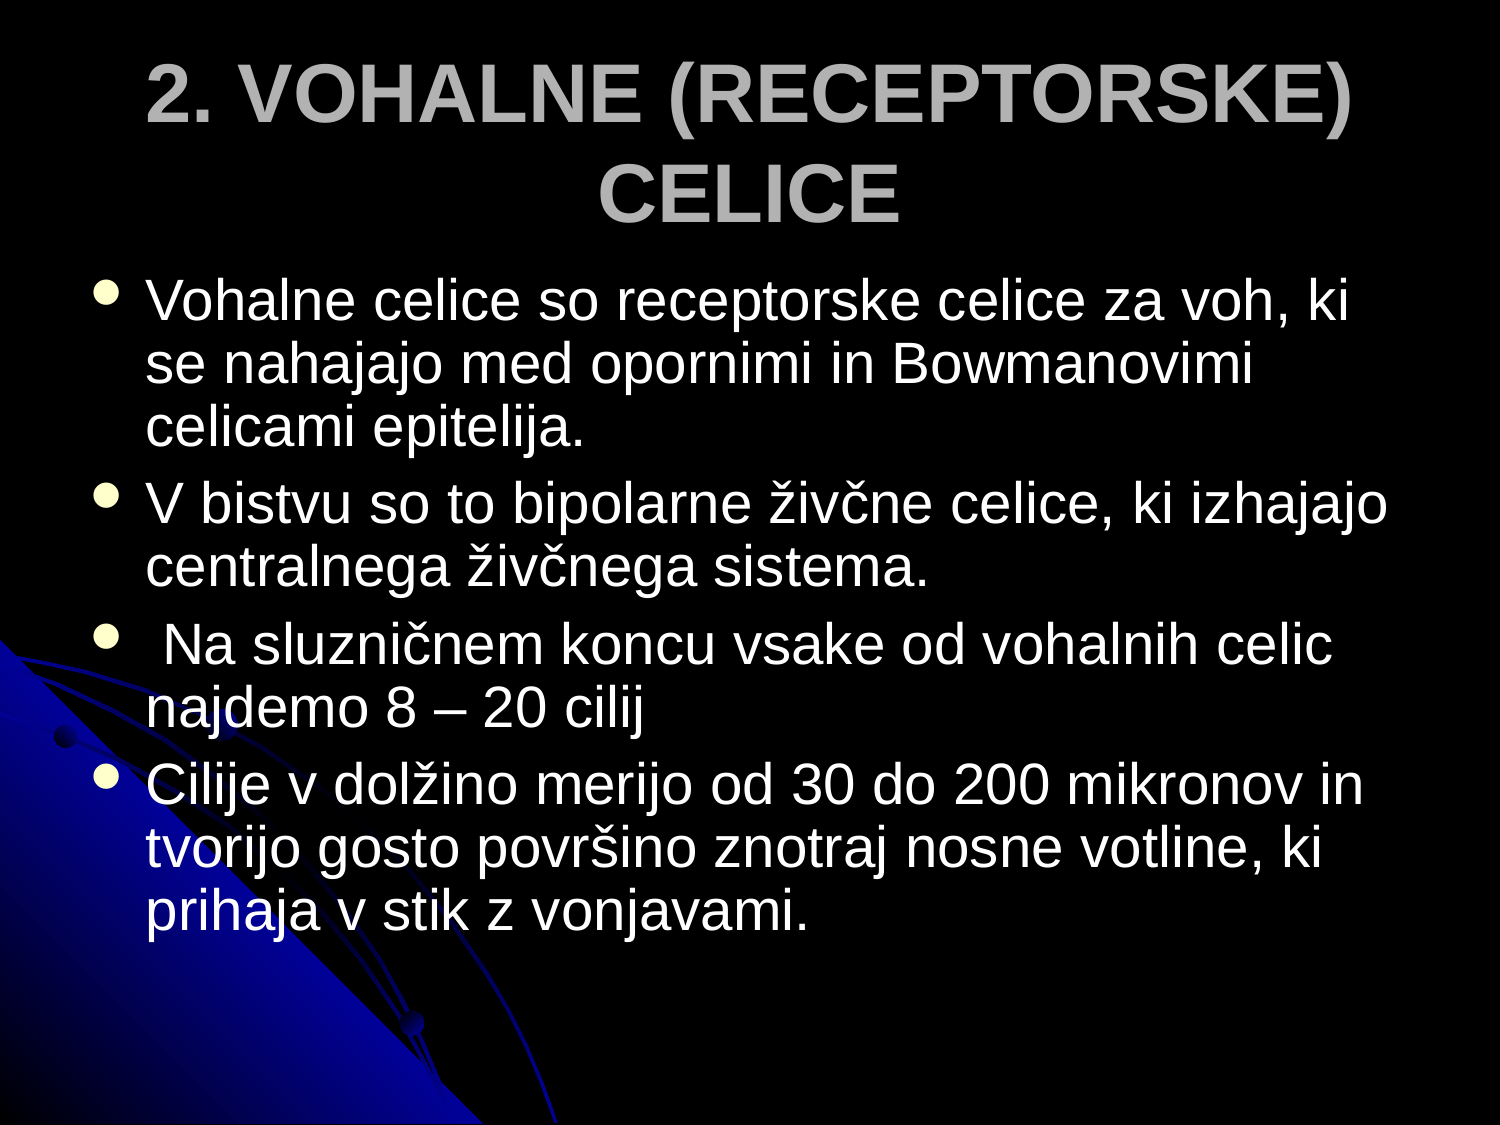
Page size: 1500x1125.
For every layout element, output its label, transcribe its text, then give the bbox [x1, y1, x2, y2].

list Vohalne celice so receptorske celice za voh, ki se nahajajo med opornimi in Bowmanovimi celicami epitelija. V bistvu so to bipolarne živčne celice, ki izhajajo centralnega živčnega sistema. Na sluzničnem koncu vsake od vohalnih celic najdemo 8 – 20 cilij Cilije v dolžino merijo od 30 do 200 mikronov in tvorijo gosto površino znotraj nosne votline, ki prihaja v stik z vonjavami. [75, 262, 1425, 951]
title 2. VOHALNE (RECEPTORSKE) CELICE [75, 31, 1425, 247]
